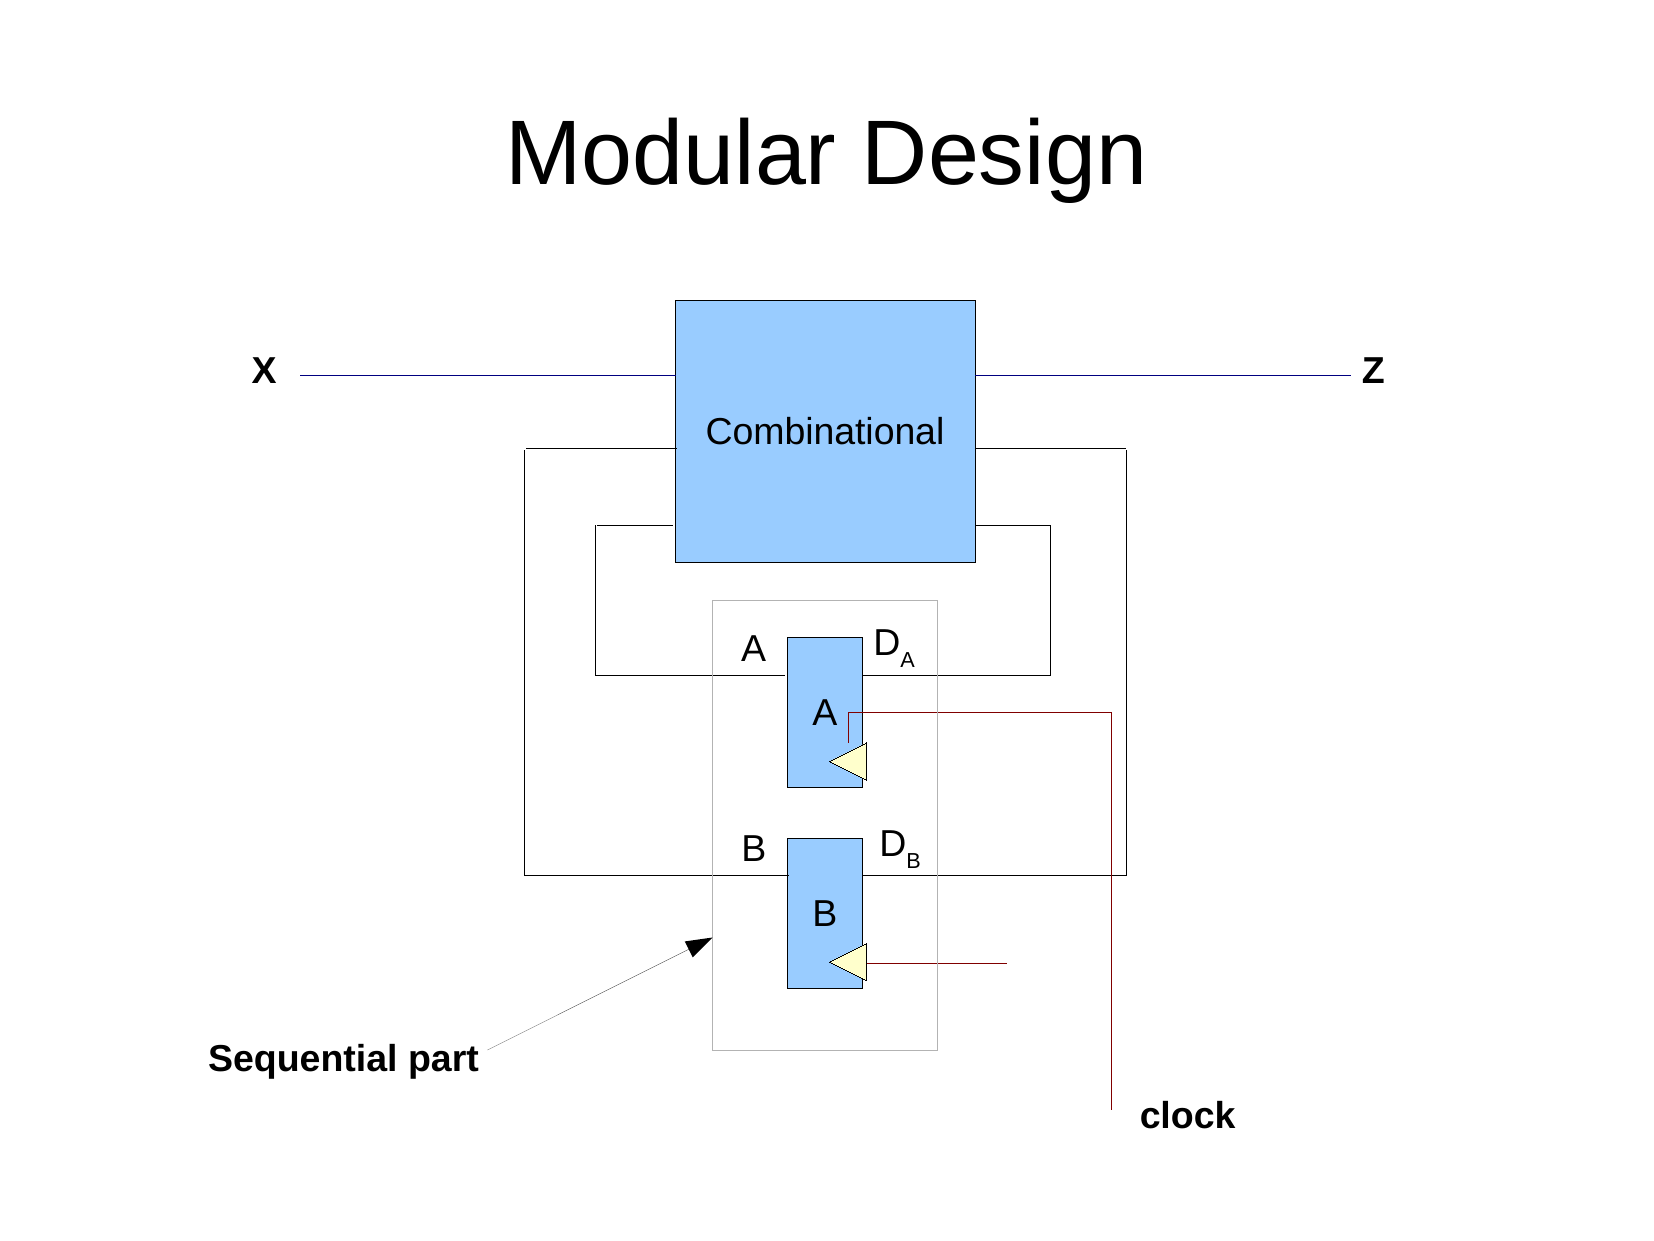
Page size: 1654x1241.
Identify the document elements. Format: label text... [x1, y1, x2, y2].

text_box B [726, 820, 782, 878]
text_box Sequential part [193, 1030, 495, 1088]
text_box DB [864, 814, 936, 881]
text_box Combinational [675, 300, 976, 563]
text_box A [787, 637, 863, 788]
text_box A [726, 619, 782, 677]
text_box clock [1125, 1087, 1251, 1145]
text_box [829, 943, 867, 981]
text_box B [787, 838, 863, 989]
title Modular Design [82, 49, 1571, 257]
text_box X [236, 341, 292, 399]
text_box [829, 742, 867, 781]
text_box DA [858, 613, 937, 680]
text_box Z [1347, 341, 1400, 399]
